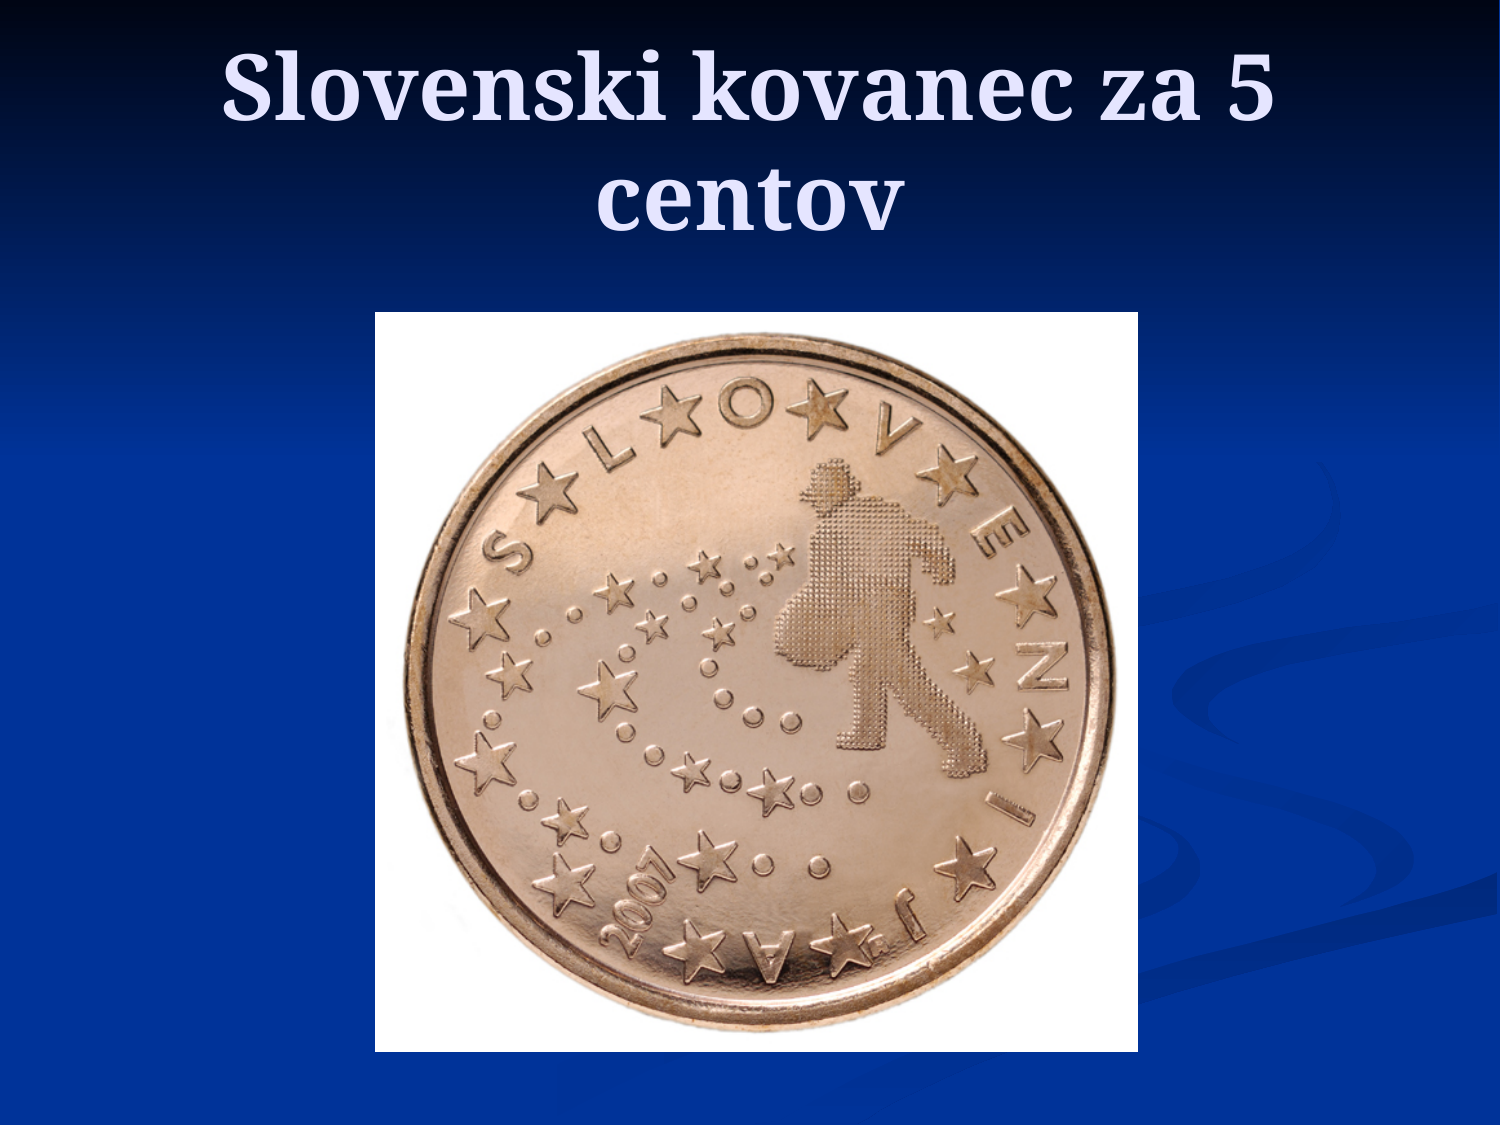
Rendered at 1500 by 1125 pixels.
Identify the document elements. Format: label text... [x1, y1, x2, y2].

title Slovenski kovanec za 5 centov [75, 45, 1425, 233]
picture [375, 312, 1138, 1052]
